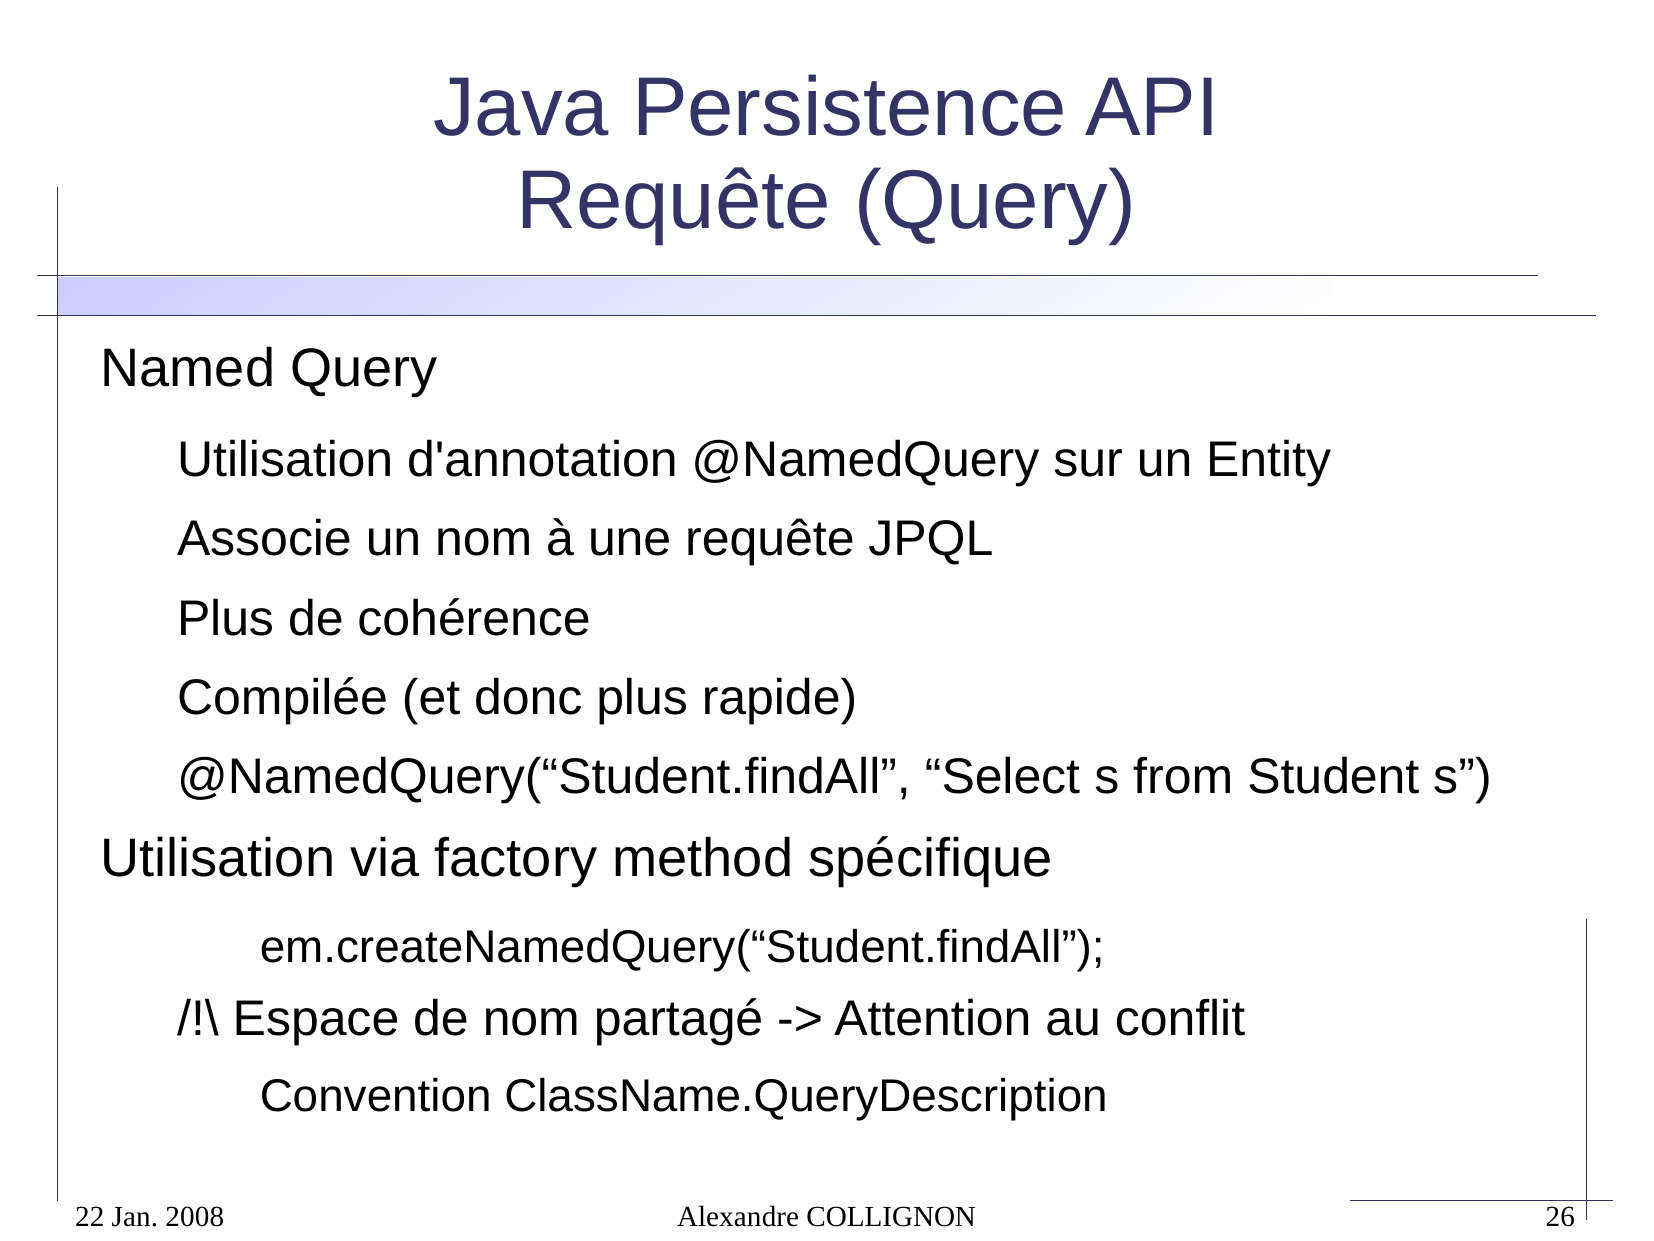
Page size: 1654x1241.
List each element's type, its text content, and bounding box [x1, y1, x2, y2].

title Java Persistence API Requête (Query) [82, 49, 1571, 257]
list Named Query Utilisation d'annotation @NamedQuery sur un Entity Associe un nom à une requête JPQL Plus de cohérence Compilée (et donc plus rapide) @NamedQuery(“Student.findAll”, “Select s from Student s”) Utilisation via factory method spécifique em.createNamedQuery(“Student.findAll”); /!\ Espace de nom partagé -> Attention au conflit Convention ClassName.QueryDescription [82, 337, 1571, 1184]
